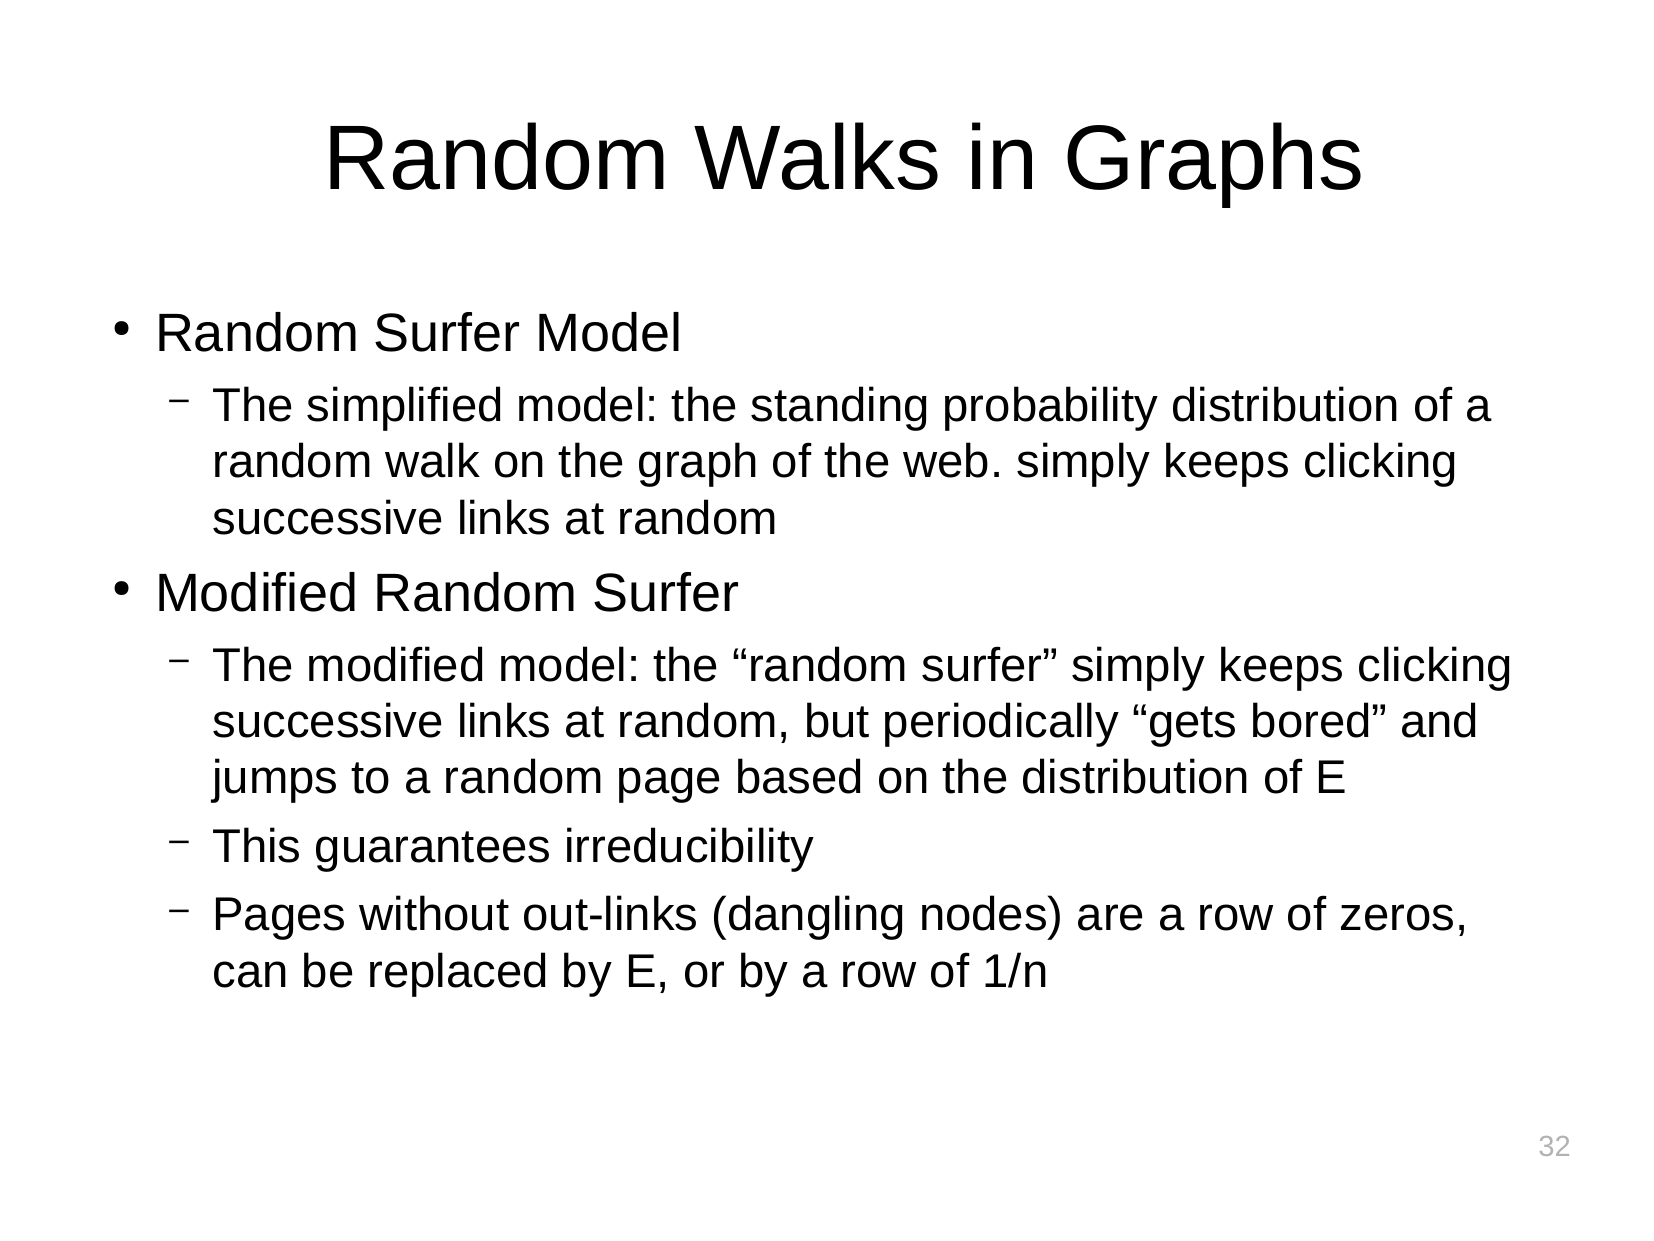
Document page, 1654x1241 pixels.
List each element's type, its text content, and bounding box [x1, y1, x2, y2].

title Random Walks in Graphs [82, 49, 1571, 257]
list Random Surfer Model The simplified model: the standing probability distribution of a random walk on the graph of the web. simply keeps clicking successive links at random Modified Random Surfer The modified model: the “random surfer” simply keeps clicking successive links at random, but periodically “gets bored” and jumps to a random page based on the distribution of E This guarantees irreducibility Pages without out-links (dangling nodes) are a row of zeros, can be replaced by E, or by a row of 1/n [82, 290, 1571, 1010]
